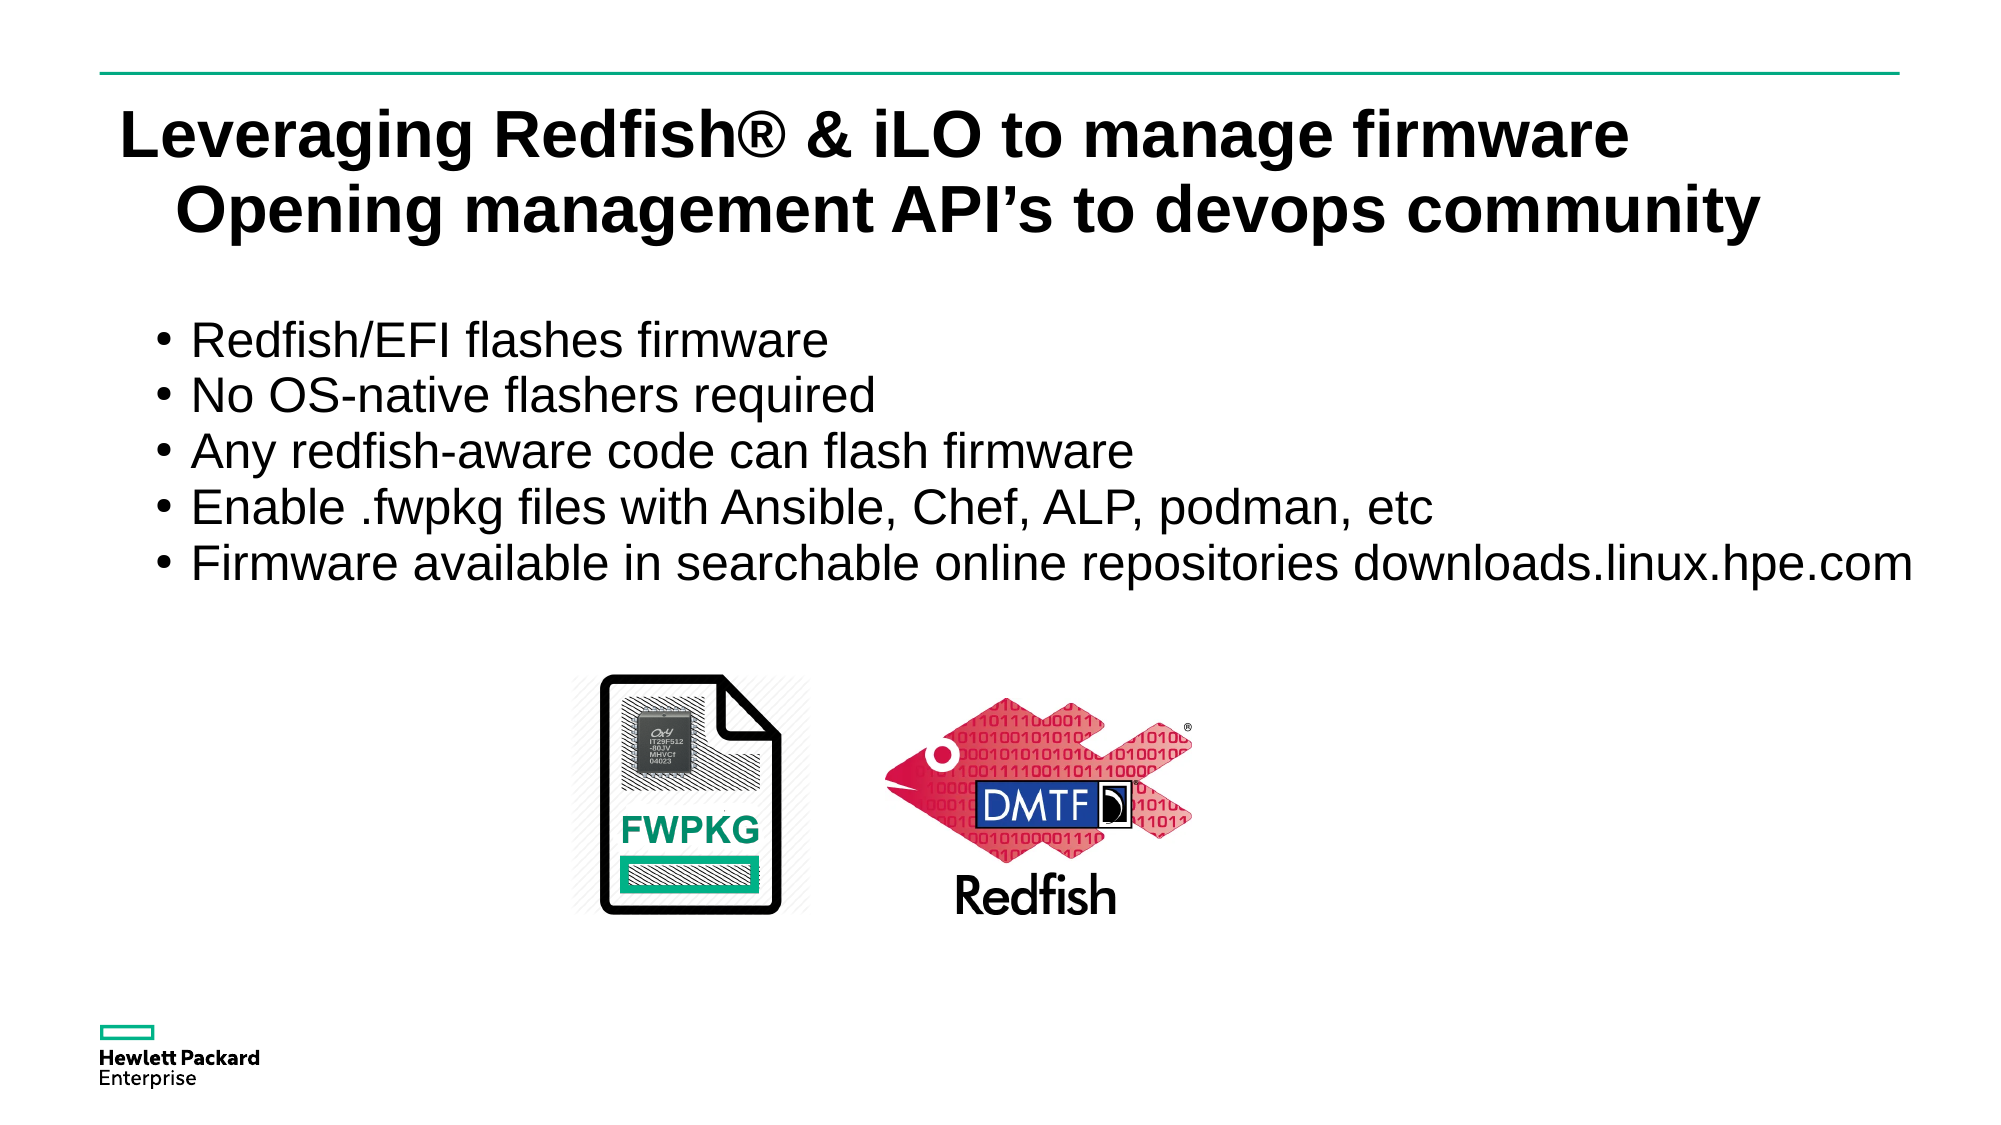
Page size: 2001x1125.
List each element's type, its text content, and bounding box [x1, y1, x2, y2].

picture [570, 674, 811, 918]
text_box Leveraging Redfish® & iLO to manage firmware Opening management API’s to devops community Redfish/EFI flashes firmware No OS-native flashers required Any redfish-aware code can flash firmware Enable .fwpkg files with Ansible, Chef, ALP, podman, etc Firmware available in searchable online repositories downloads.linux.hpe.com [105, 90, 1981, 691]
picture [885, 698, 1192, 916]
